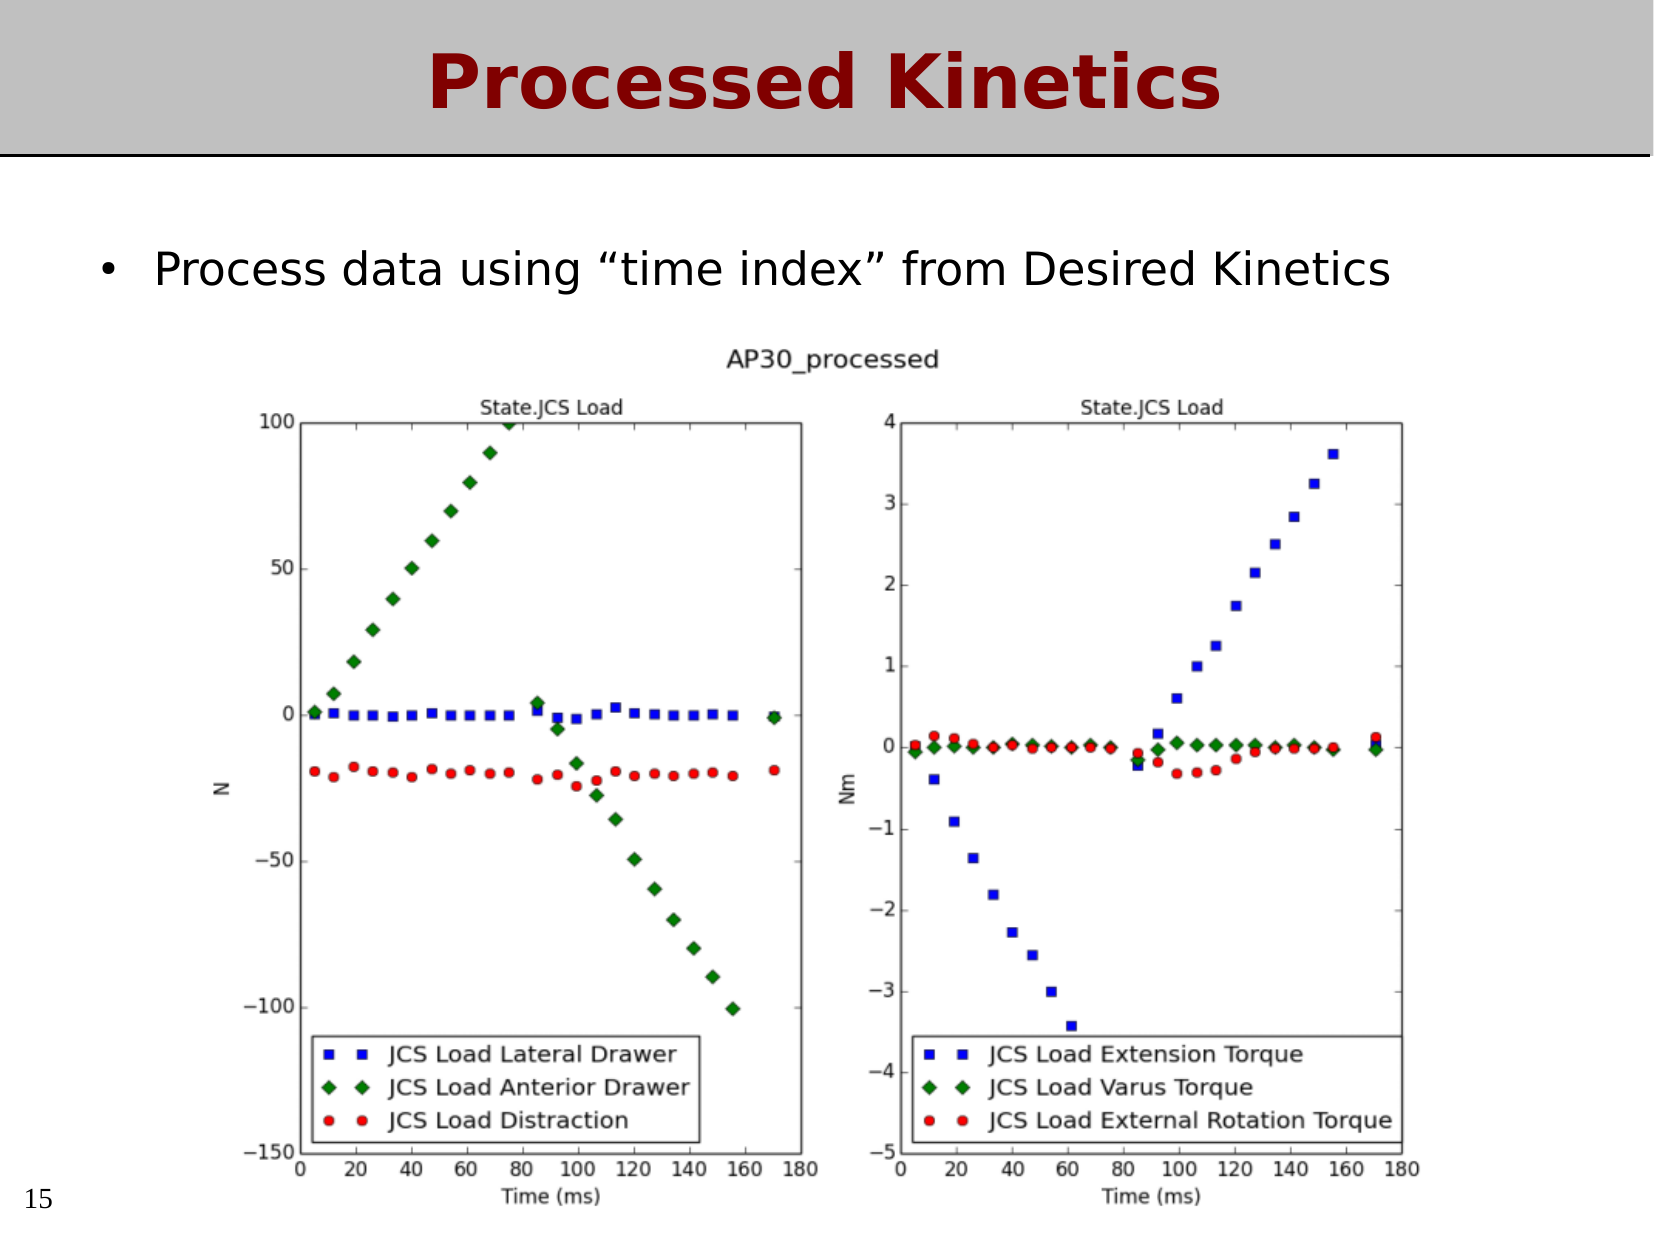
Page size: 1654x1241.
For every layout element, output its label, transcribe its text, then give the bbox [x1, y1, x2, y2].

text_box [0, 0, 1654, 156]
list Process data using “time index” from Desired Kinetics [82, 242, 1571, 963]
text_box Processed Kinetics [0, 31, 1651, 134]
picture [189, 339, 1465, 1218]
